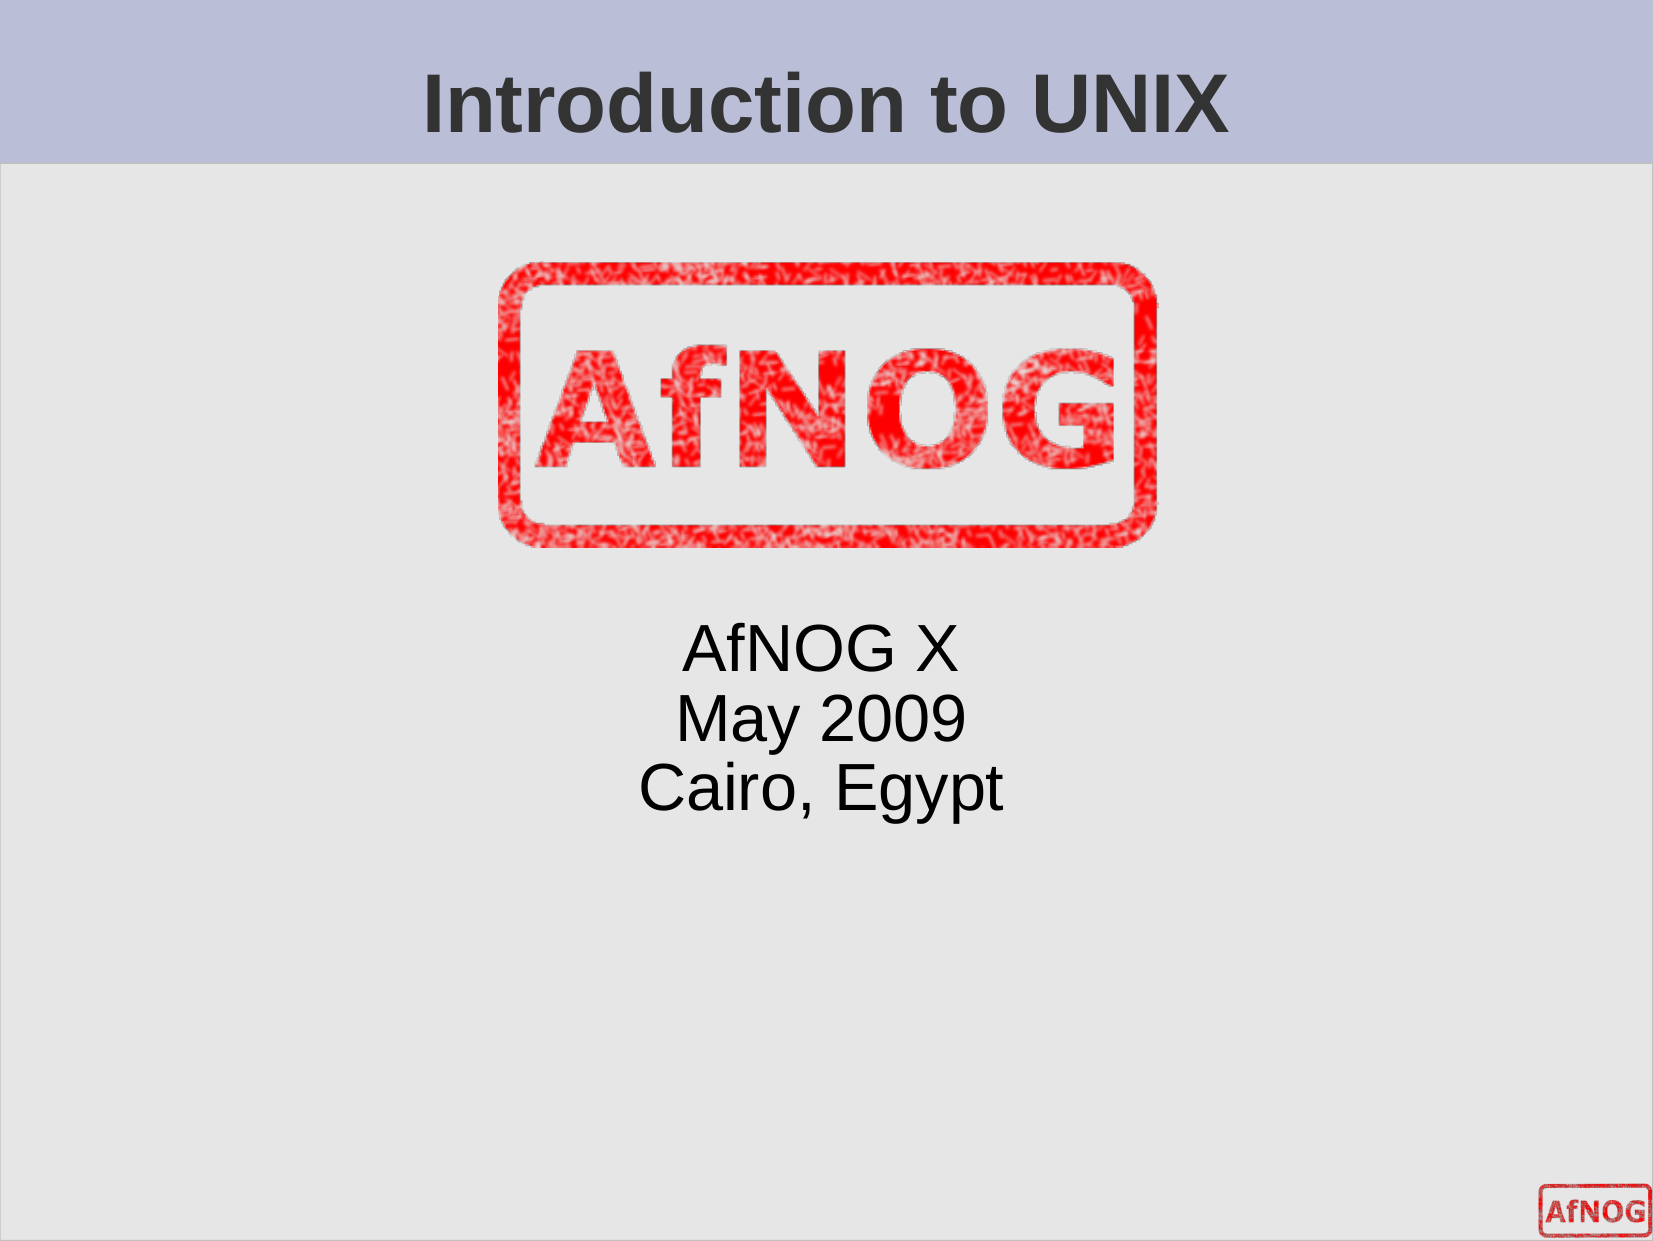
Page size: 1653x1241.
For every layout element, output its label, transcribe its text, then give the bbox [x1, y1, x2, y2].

subtitle AfNOG X May 2009 Cairo, Egypt [115, 327, 1528, 1109]
picture [498, 261, 1159, 548]
title Introduction to UNIX [0, 0, 1653, 208]
picture [1537, 1182, 1653, 1241]
